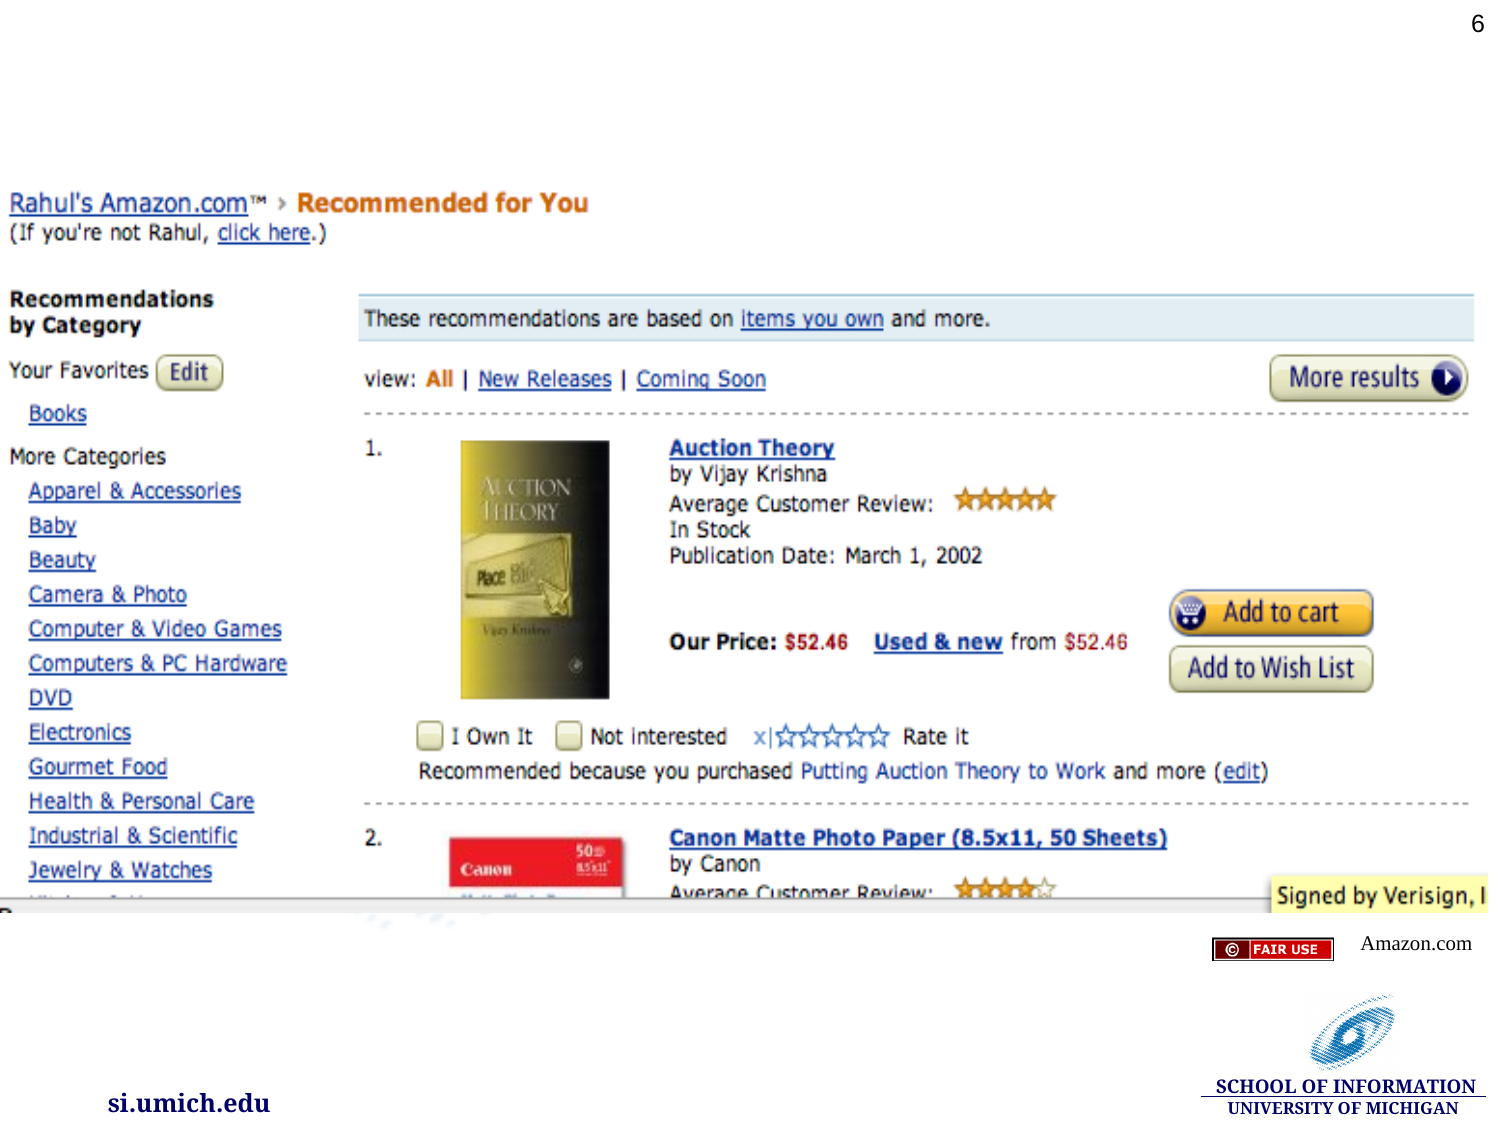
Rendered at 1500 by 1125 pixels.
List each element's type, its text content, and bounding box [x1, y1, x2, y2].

picture [1299, 987, 1401, 1073]
text_box <number> [1337, 0, 1500, 51]
picture [0, 174, 1488, 953]
picture [1212, 937, 1334, 961]
text_box Amazon.com [1345, 922, 1500, 963]
